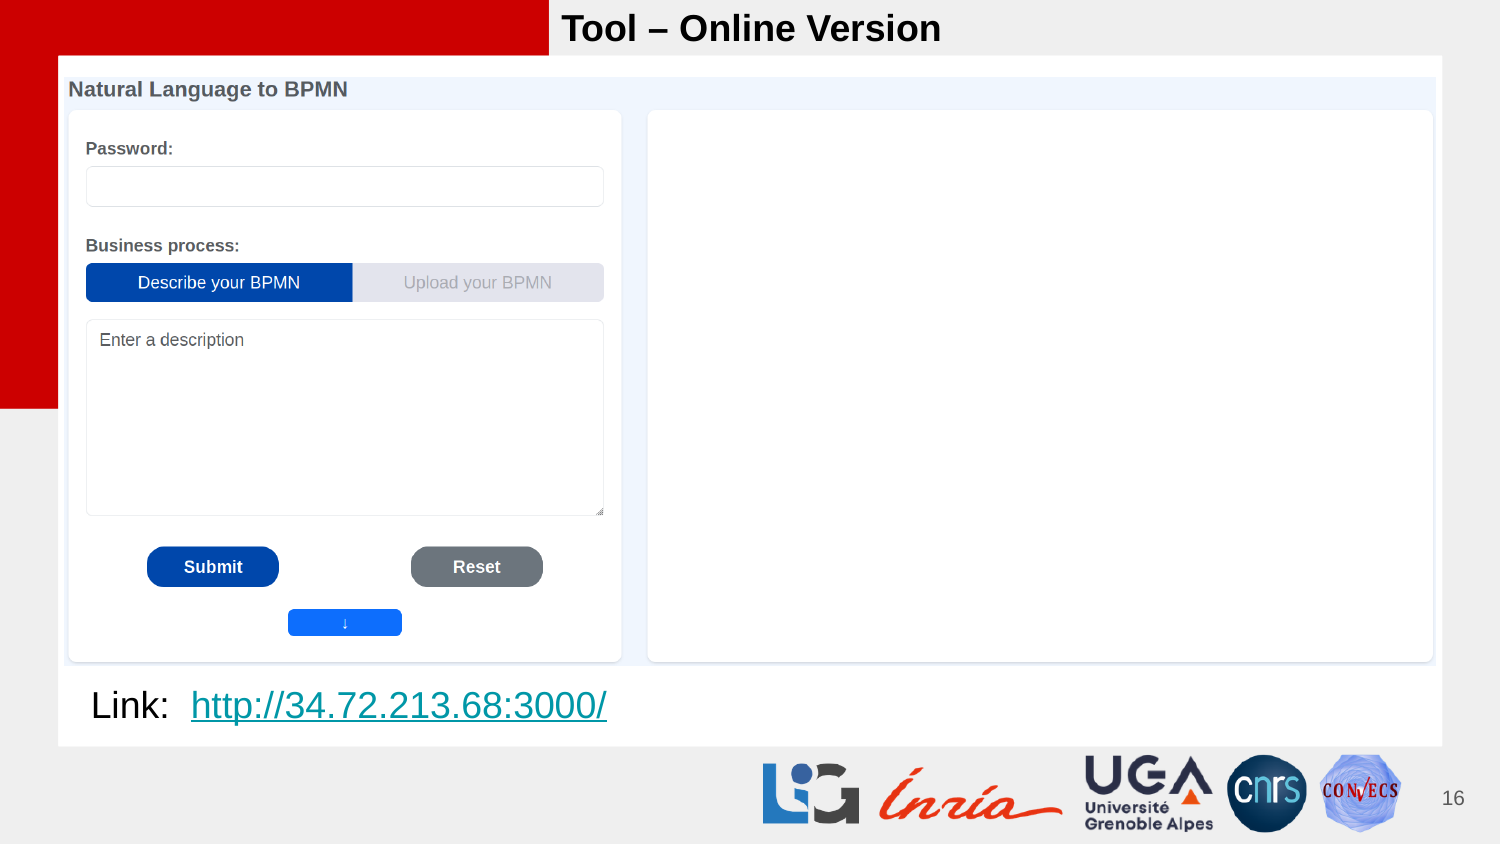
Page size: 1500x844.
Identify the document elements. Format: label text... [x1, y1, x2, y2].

text_box Link: http://34.72.213.68:3000/ [75, 665, 1425, 731]
slide_number <number> [1389, 764, 1480, 830]
text_box Tool – Online Version [546, 0, 1441, 55]
picture [0, 0, 1500, 844]
